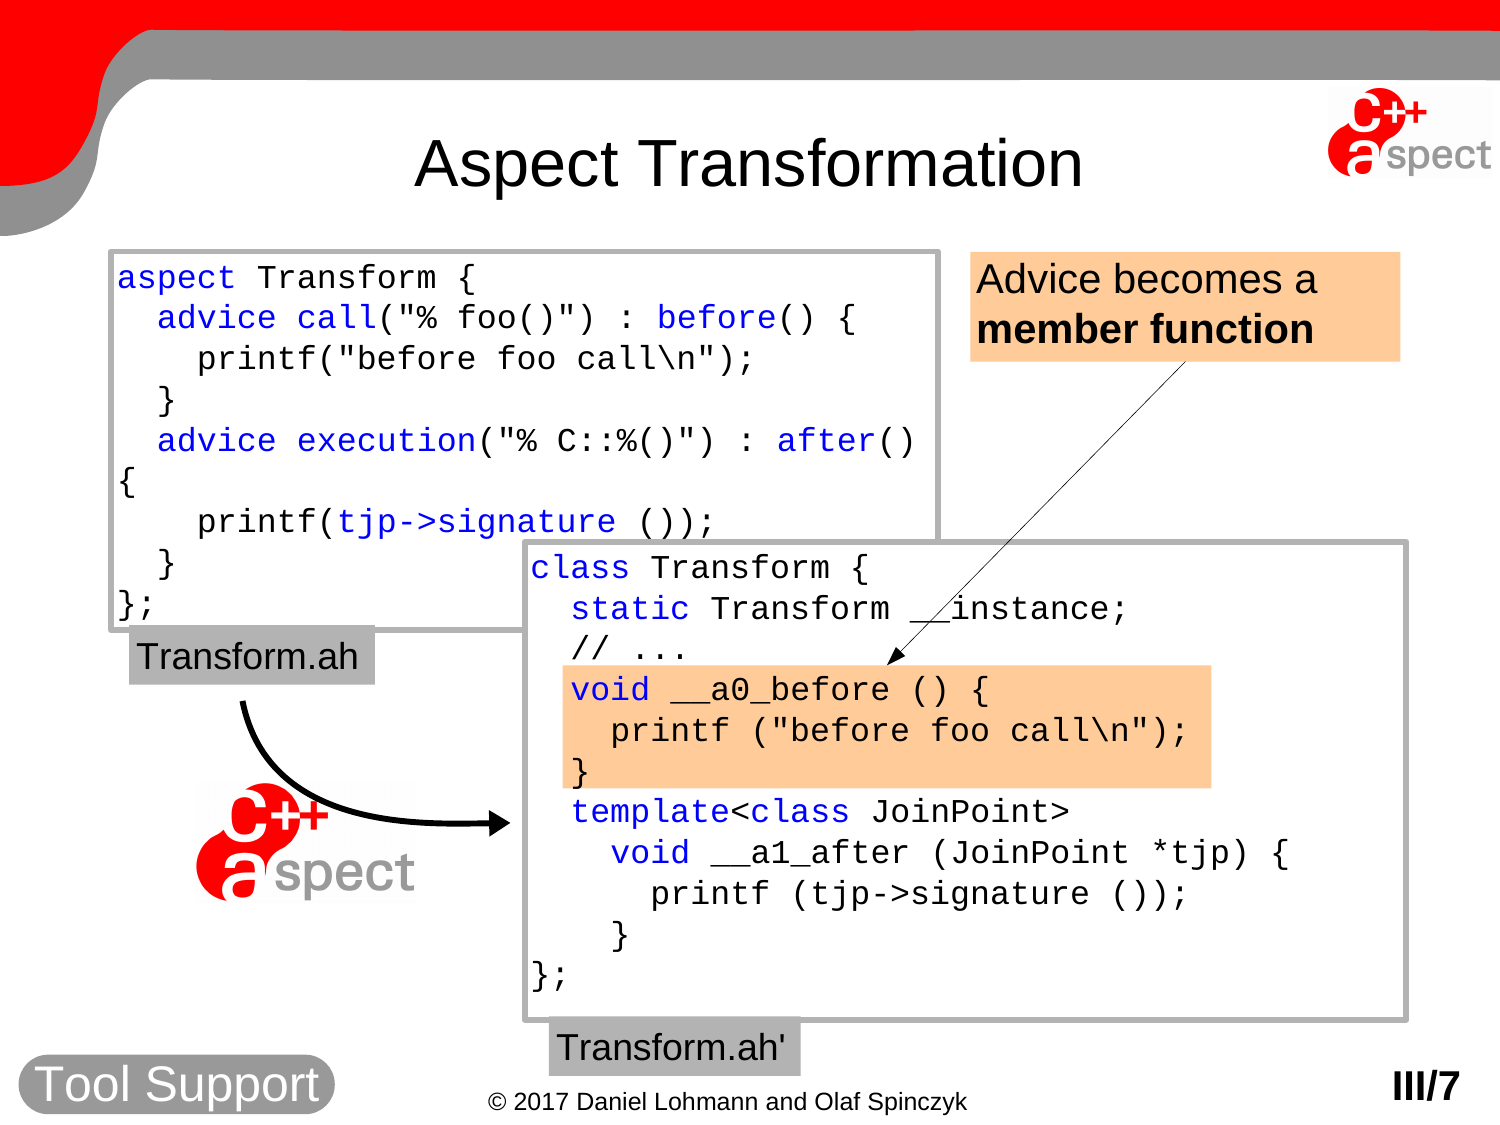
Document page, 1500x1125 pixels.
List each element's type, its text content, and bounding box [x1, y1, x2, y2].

text_box Transform.ah' [548, 1023, 801, 1076]
picture [195, 782, 416, 903]
text_box aspect Transform { advice call("% foo()") : before() { printf("before foo call\n"); } advice execution("% C::%()") : after() { printf(tjp->signature ()); } }; [110, 251, 938, 628]
text_box class Transform { static Transform __instance; // ... void __a0_before () { printf ("before foo call\n"); } template<class JoinPoint> void __a1_after (JoinPoint *tjp) { printf (tjp->signature ()); } }; [524, 541, 1407, 1020]
text_box Advice becomes a member function [970, 251, 1401, 362]
picture [298, 782, 416, 819]
text_box Transform.ah [129, 633, 375, 685]
title Aspect Transformation [112, 98, 1388, 223]
